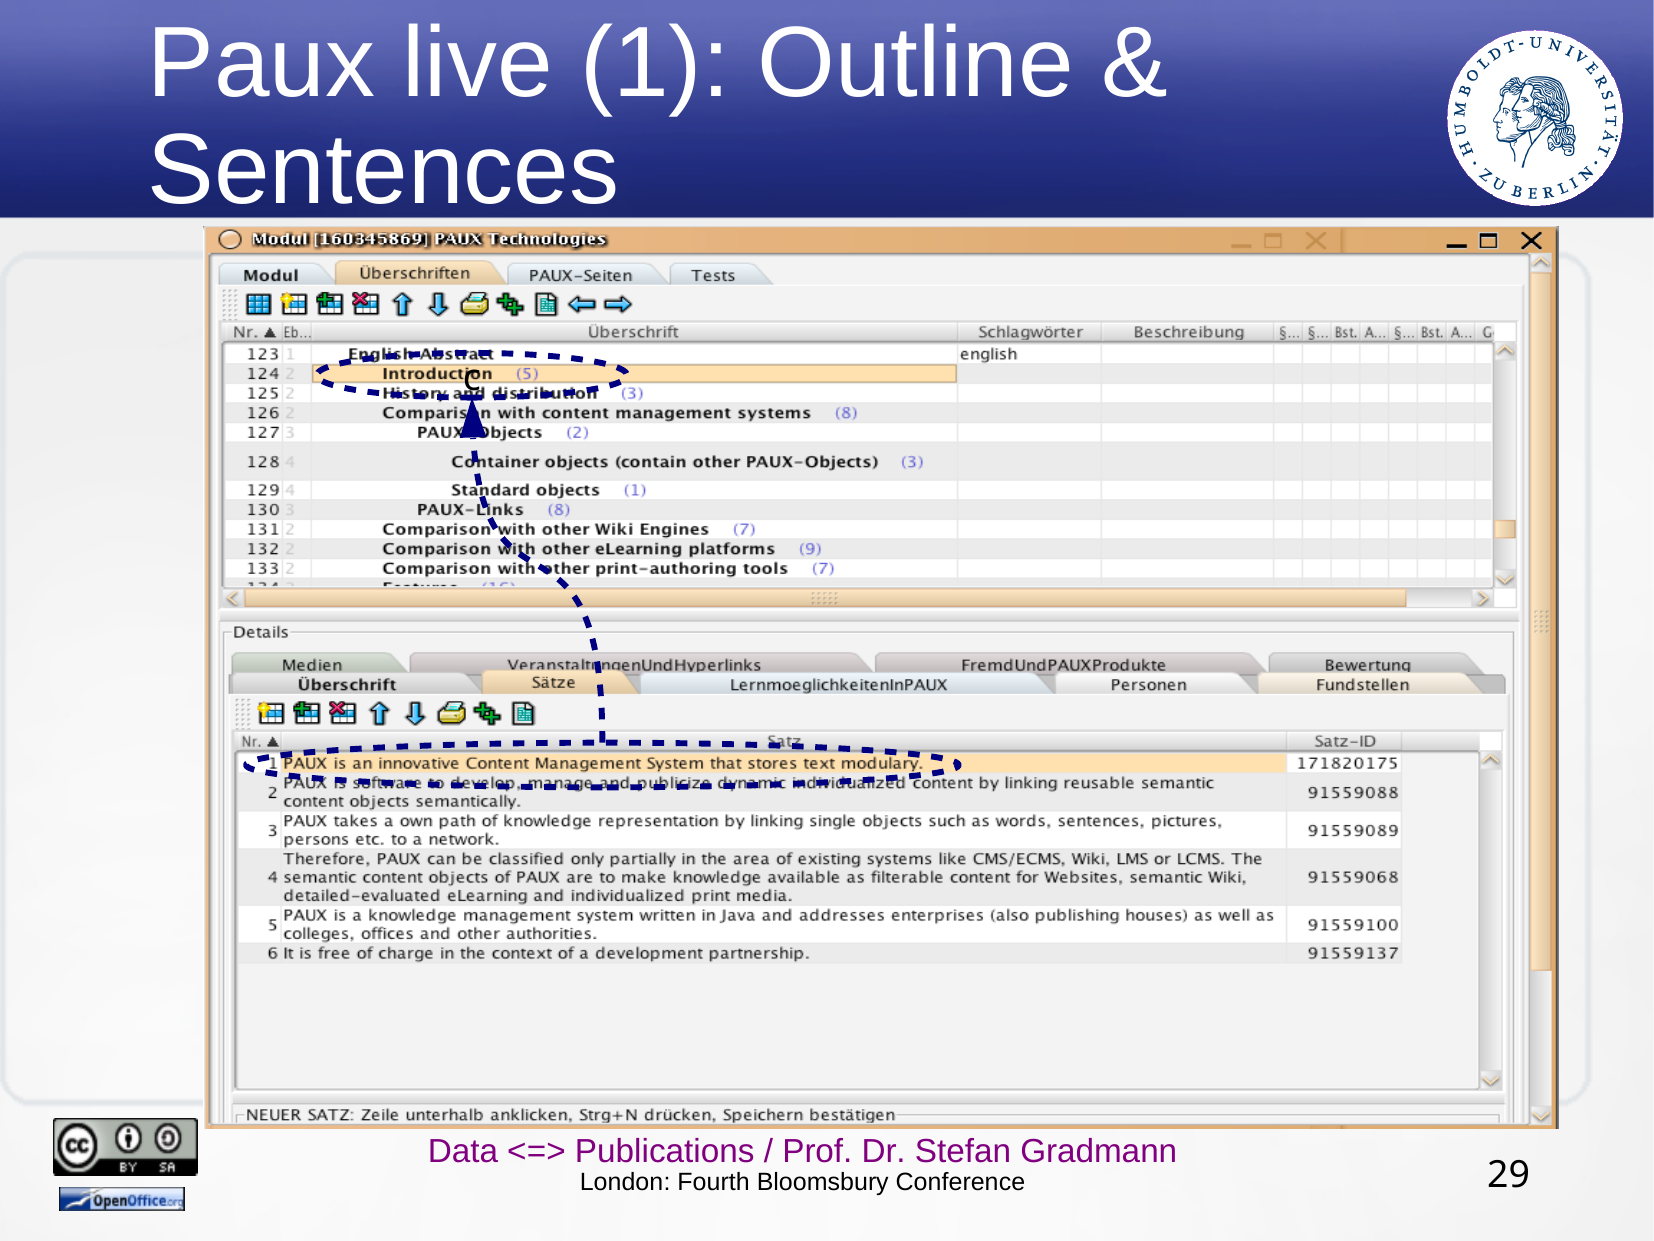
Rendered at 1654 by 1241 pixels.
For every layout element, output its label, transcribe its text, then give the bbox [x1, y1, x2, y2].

picture [0, 0, 1654, 1241]
title Paux live (1): Outline & Sentences [147, 7, 1624, 229]
text_box c [316, 352, 628, 398]
